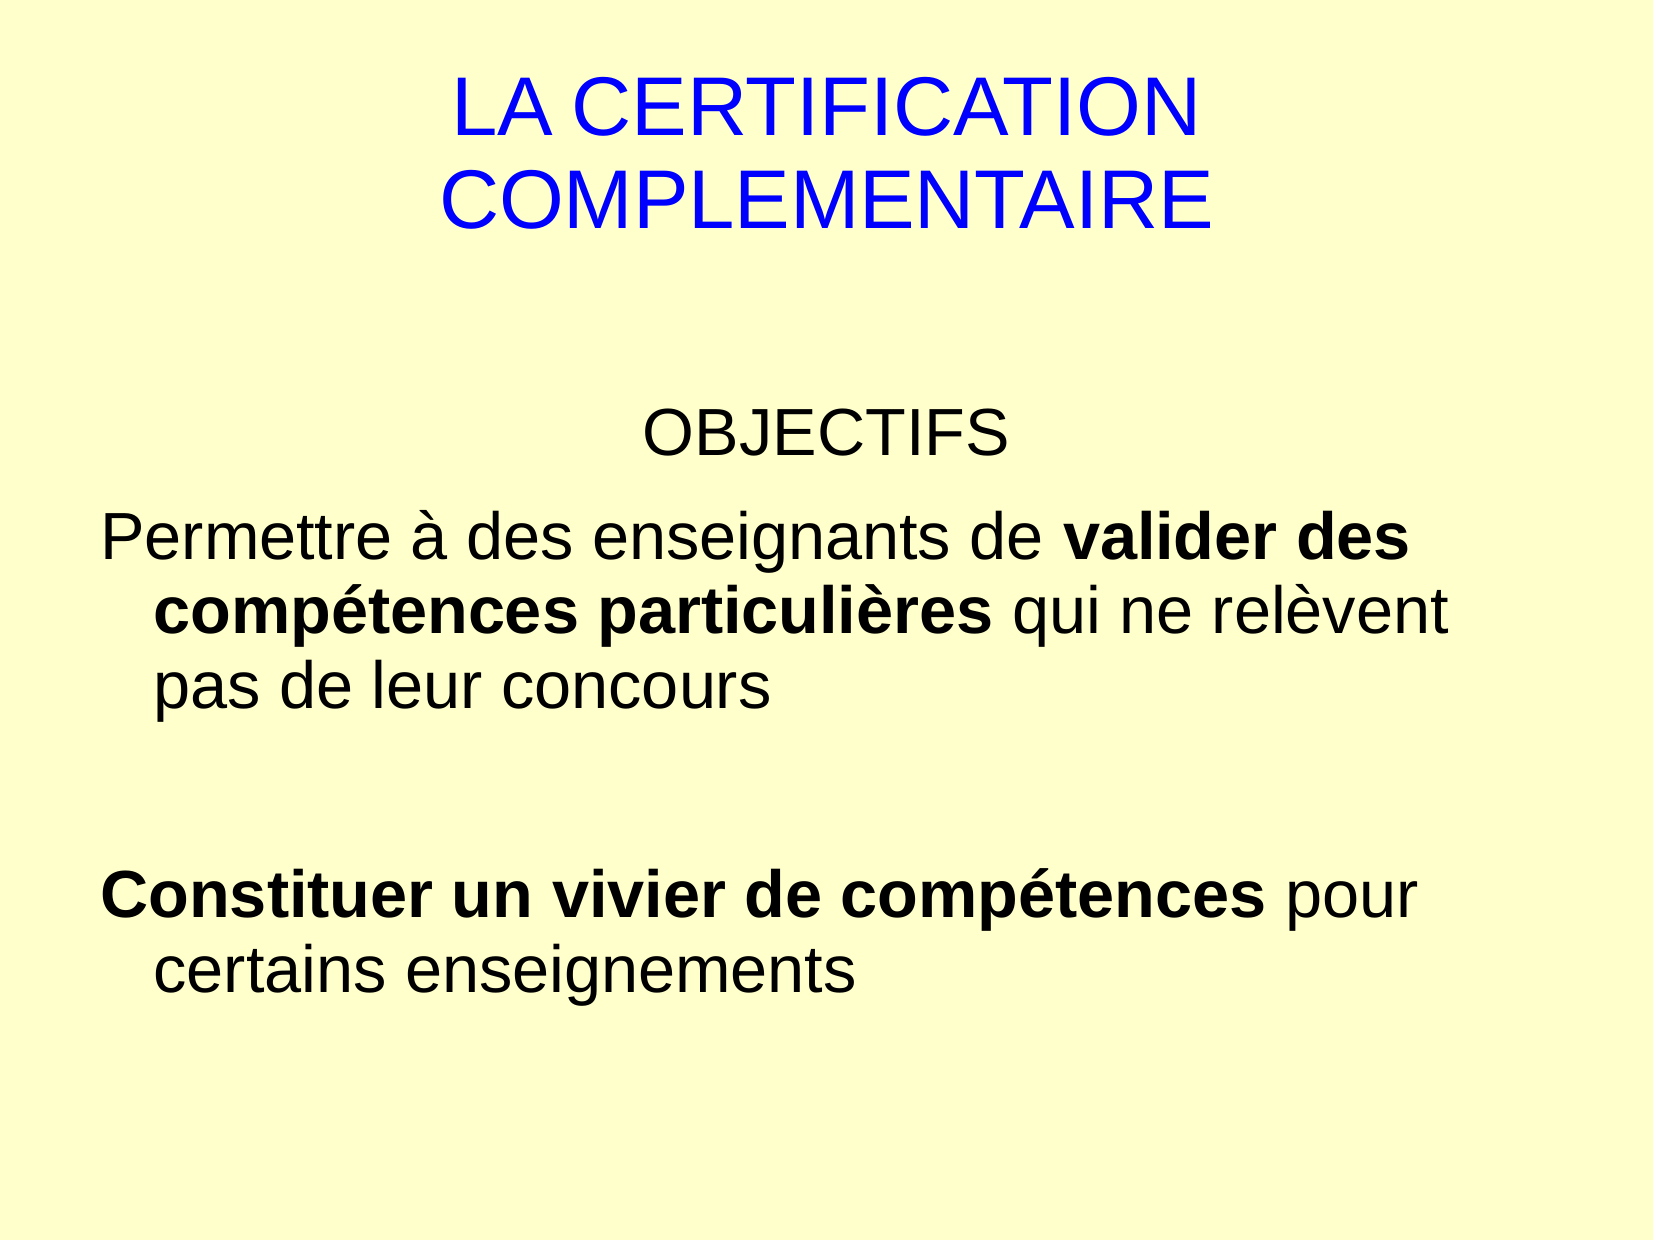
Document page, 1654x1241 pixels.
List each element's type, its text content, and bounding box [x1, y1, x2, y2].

title LA CERTIFICATION COMPLEMENTAIRE [82, 56, 1571, 250]
list OBJECTIFS Permettre à des enseignants de valider des compétences particulières qui ne relèvent pas de leur concours Constituer un vivier de compétences pour certains enseignements [82, 290, 1571, 1111]
